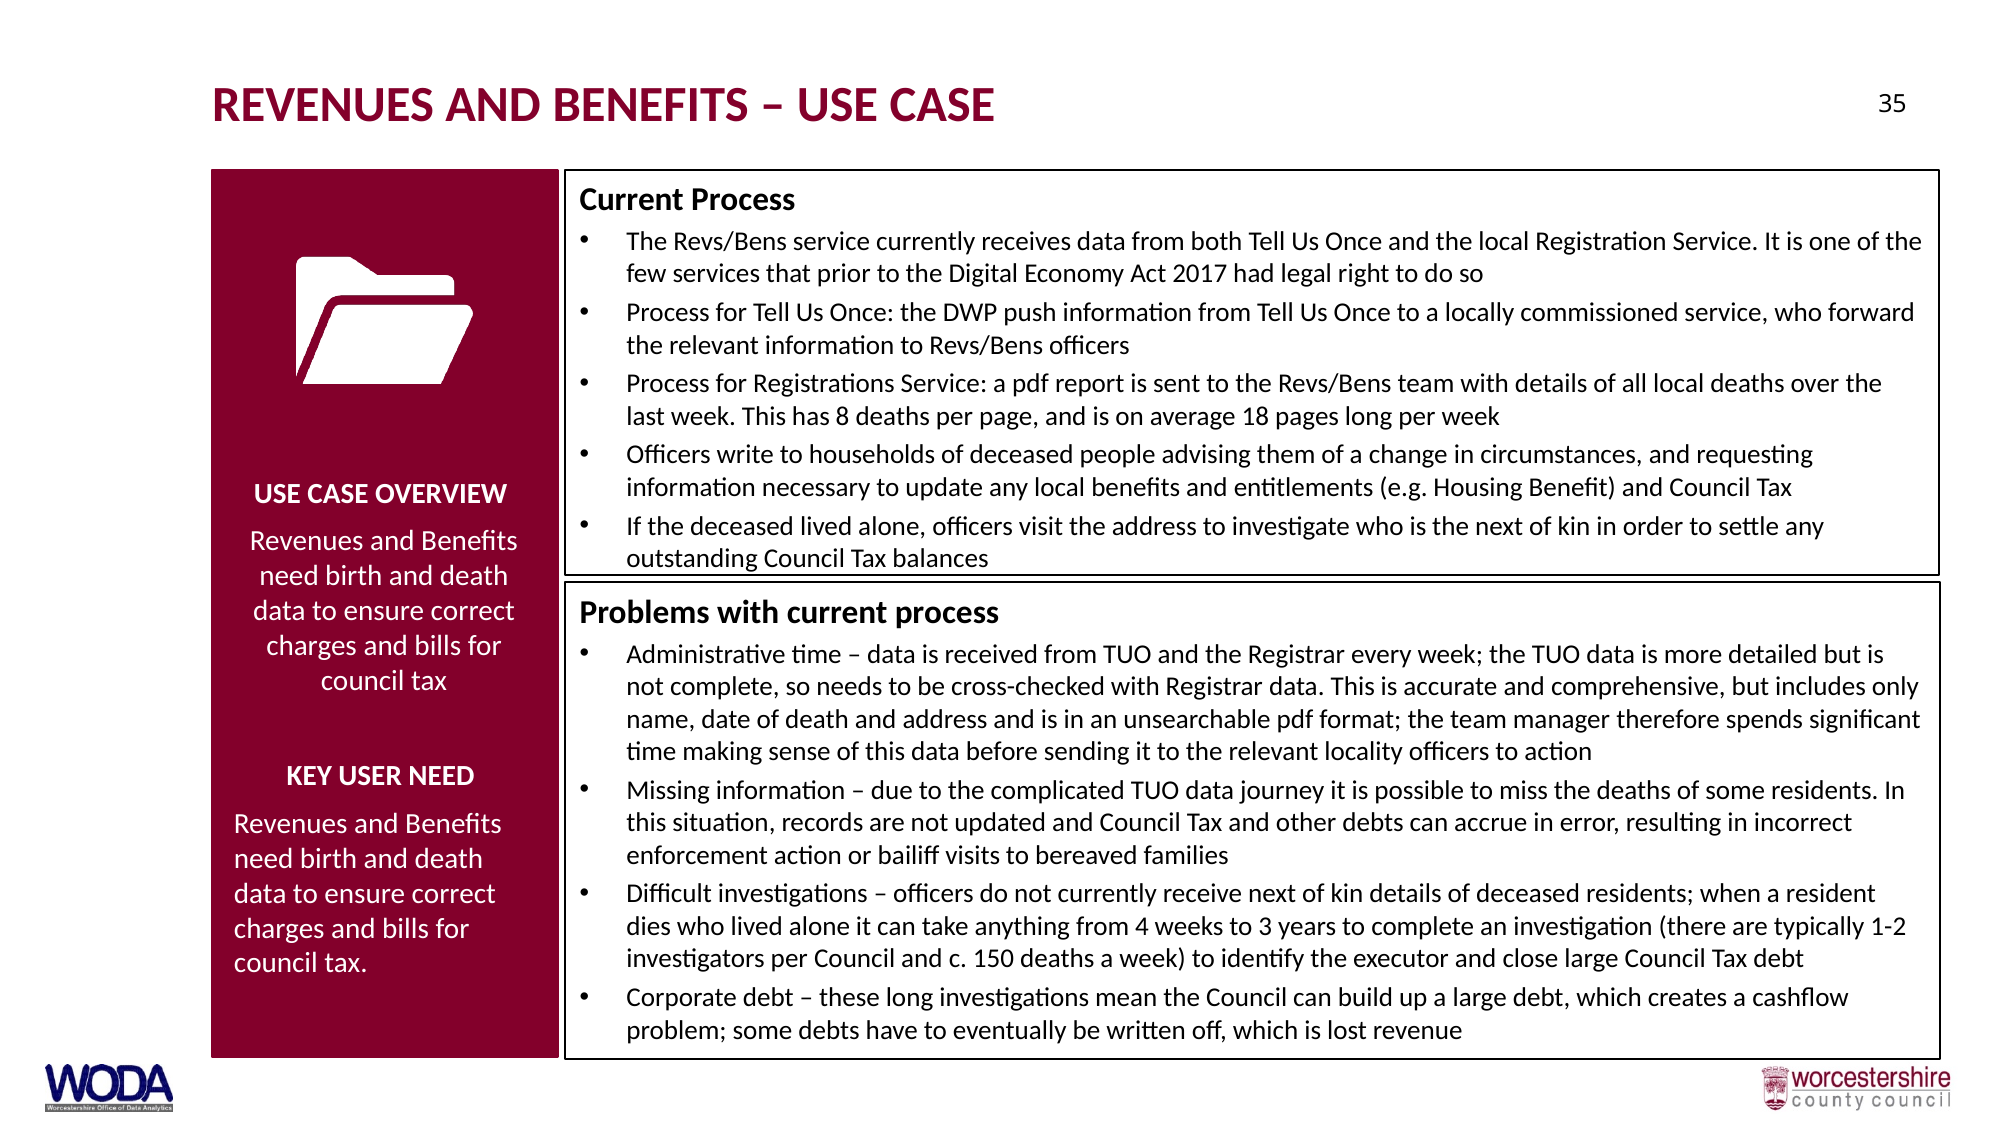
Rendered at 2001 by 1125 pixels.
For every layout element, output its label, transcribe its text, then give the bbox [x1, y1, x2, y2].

title REVENUES AND BENEFITS – USE CASE [212, 70, 1809, 183]
picture [1749, 1055, 1971, 1121]
text_box Current Process The Revs/Bens service currently receives data from both Tell Us Once and the local Registration Service. It is one of the few services that prior to the Digital Economy Act 2017 had legal right to do so Process for Tell Us Once: the DWP push information from Tell Us Once to a locally commissioned service, who forward the relevant information to Revs/Bens officers Process for Registrations Service: a pdf report is sent to the Revs/Bens team with details of all local deaths over the last week. This has 8 deaths per page, and is on average 18 pages long per week Officers write to households of deceased people advising them of a change in circumstances, and requesting information necessary to update any local benefits and entitlements (e.g. Housing Benefit) and Council Tax If the deceased lived alone, officers visit the address to investigate who is the next of kin in order to settle any outstanding Council Tax balances [564, 169, 1939, 576]
text_box [212, 183, 558, 1057]
picture [275, 211, 493, 429]
text_box USE CASE OVERVIEW Revenues and Benefits need birth and death data to ensure correct charges and bills for council tax KEY USER NEED Revenues and Benefits need birth and death data to ensure correct charges and bills for council tax. [218, 371, 550, 993]
picture [45, 1064, 173, 1112]
text_box Problems with current process Administrative time – data is received from TUO and the Registrar every week; the TUO data is more detailed but is not complete, so needs to be cross-checked with Registrar data. This is accurate and comprehensive, but includes only name, date of death and address and is in an unsearchable pdf format; the team manager therefore spends significant time making sense of this data before sending it to the relevant locality officers to action Missing information – due to the complicated TUO data journey it is possible to miss the deaths of some residents. In this situation, records are not updated and Council Tax and other debts can accrue in error, resulting in incorrect enforcement action or bailiff visits to bereaved families Difficult investigations – officers do not currently receive next of kin details of deceased residents; when a resident dies who lived alone it can take anything from 4 weeks to 3 years to complete an investigation (there are typically 1-2 investigators per Council and c. 150 deaths a week) to identify the executor and close large Council Tax debt Corporate debt – these long investigations mean the Council can build up a large debt, which creates a cashflow problem; some debts have to eventually be written off, which is lost revenue [564, 582, 1940, 1059]
slide_number <number> [1850, 87, 1907, 148]
